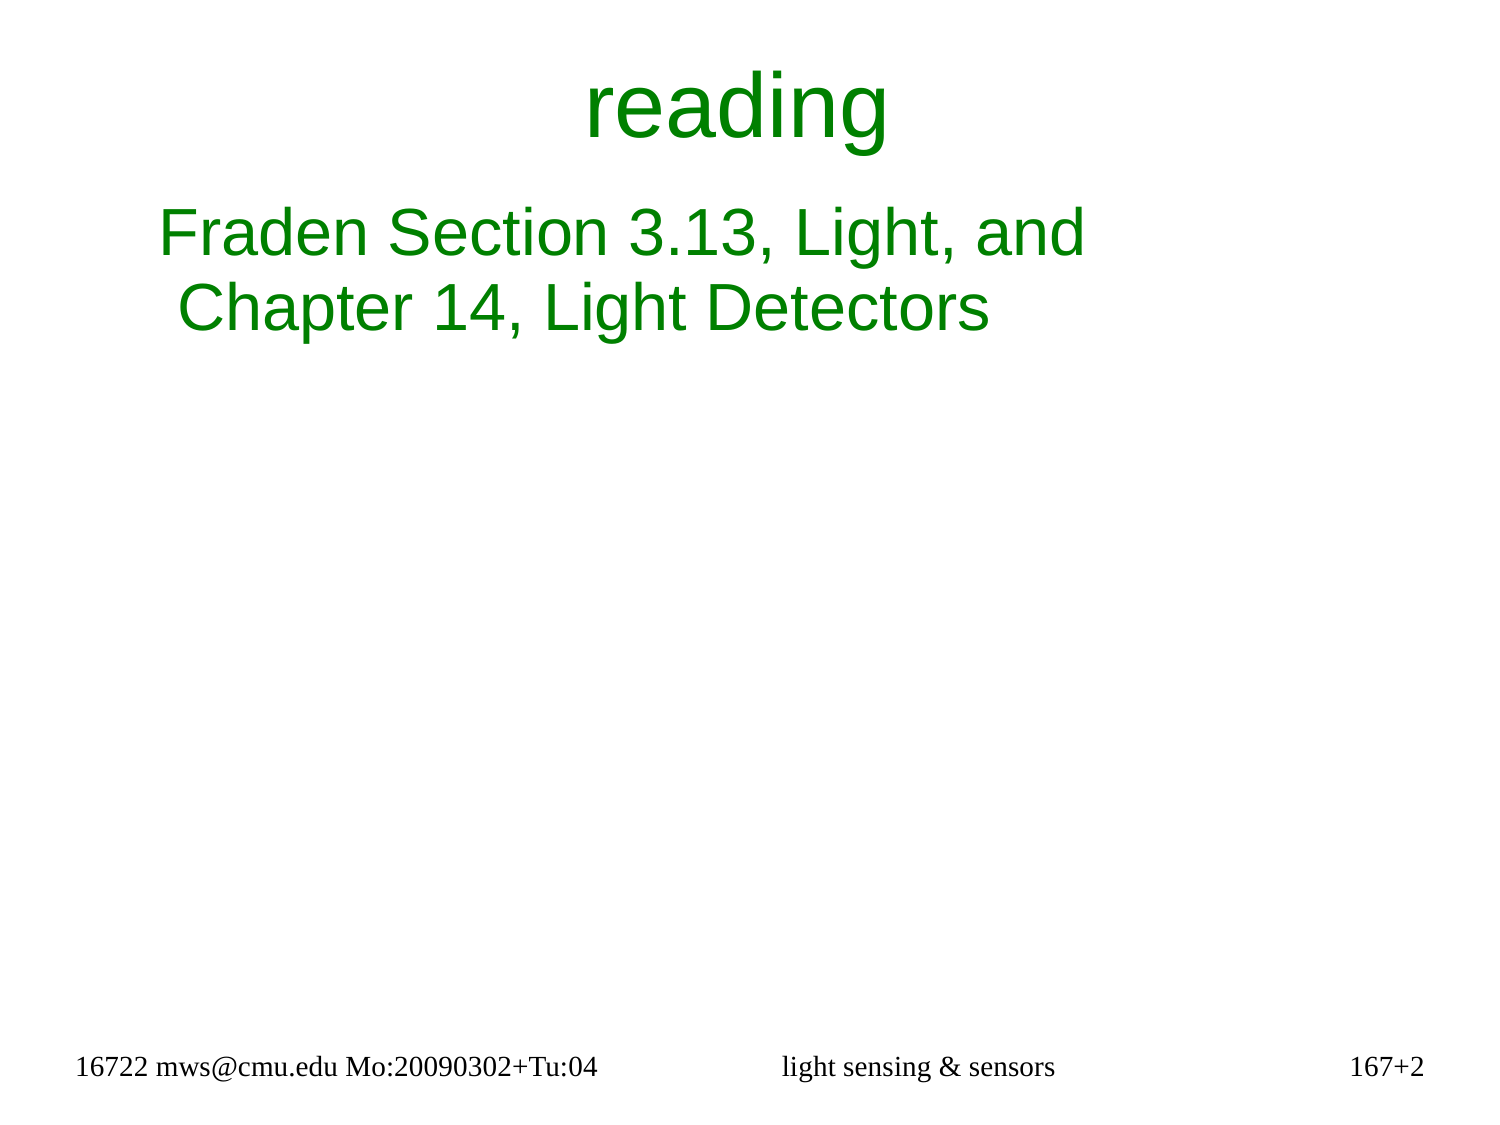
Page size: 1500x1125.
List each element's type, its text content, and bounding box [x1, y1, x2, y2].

title reading [99, 47, 1375, 166]
list Fraden Section 3.13, Light, and Chapter 14, Light Detectors [87, 187, 1413, 1013]
